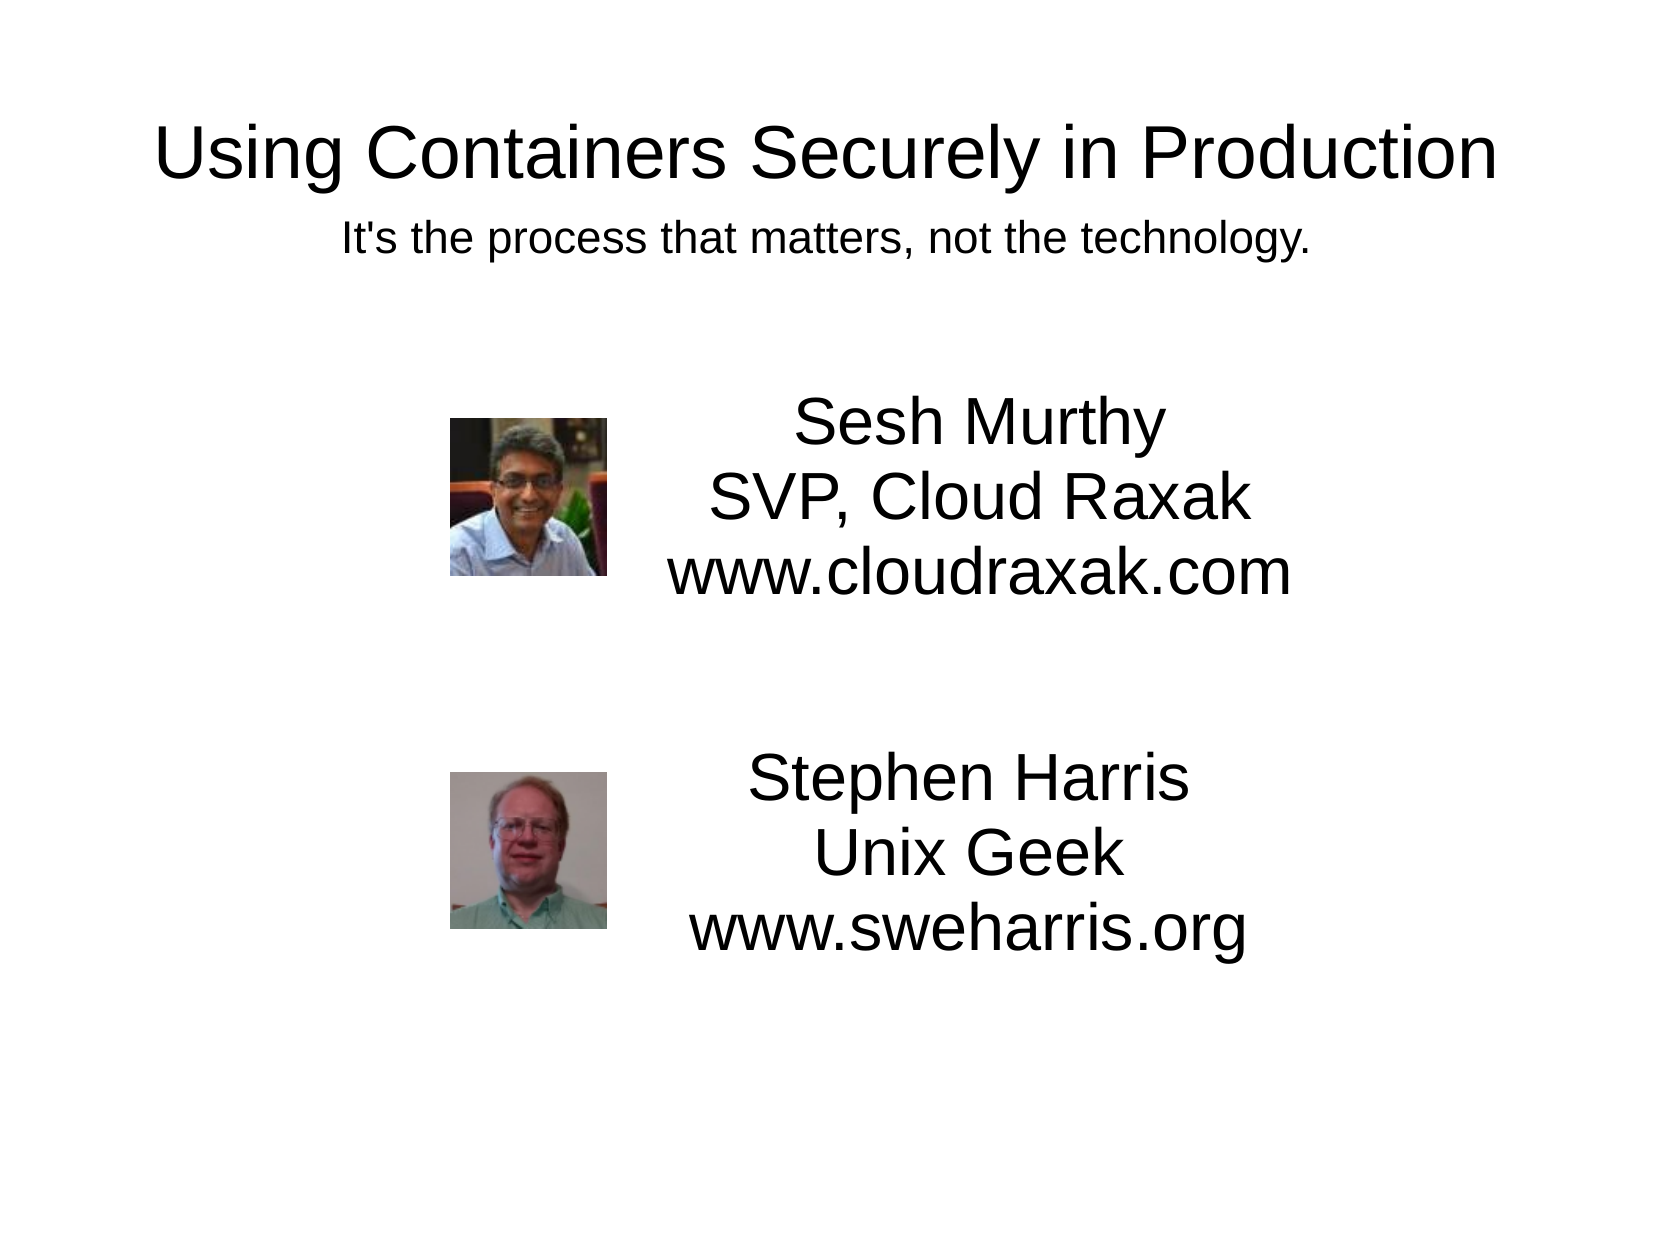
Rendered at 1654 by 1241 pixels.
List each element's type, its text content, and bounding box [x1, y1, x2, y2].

title It's the process that matters, not the technology. [82, 134, 1571, 342]
text_box Stephen Harris Unix Geek www.sweharris.org [379, 705, 1561, 1000]
title Using Containers Securely in Production [82, 49, 1571, 134]
picture [450, 772, 607, 929]
subtitle Sesh Murthy SVP, Cloud Raxak www.cloudraxak.com [390, 349, 1571, 645]
picture [450, 418, 607, 576]
